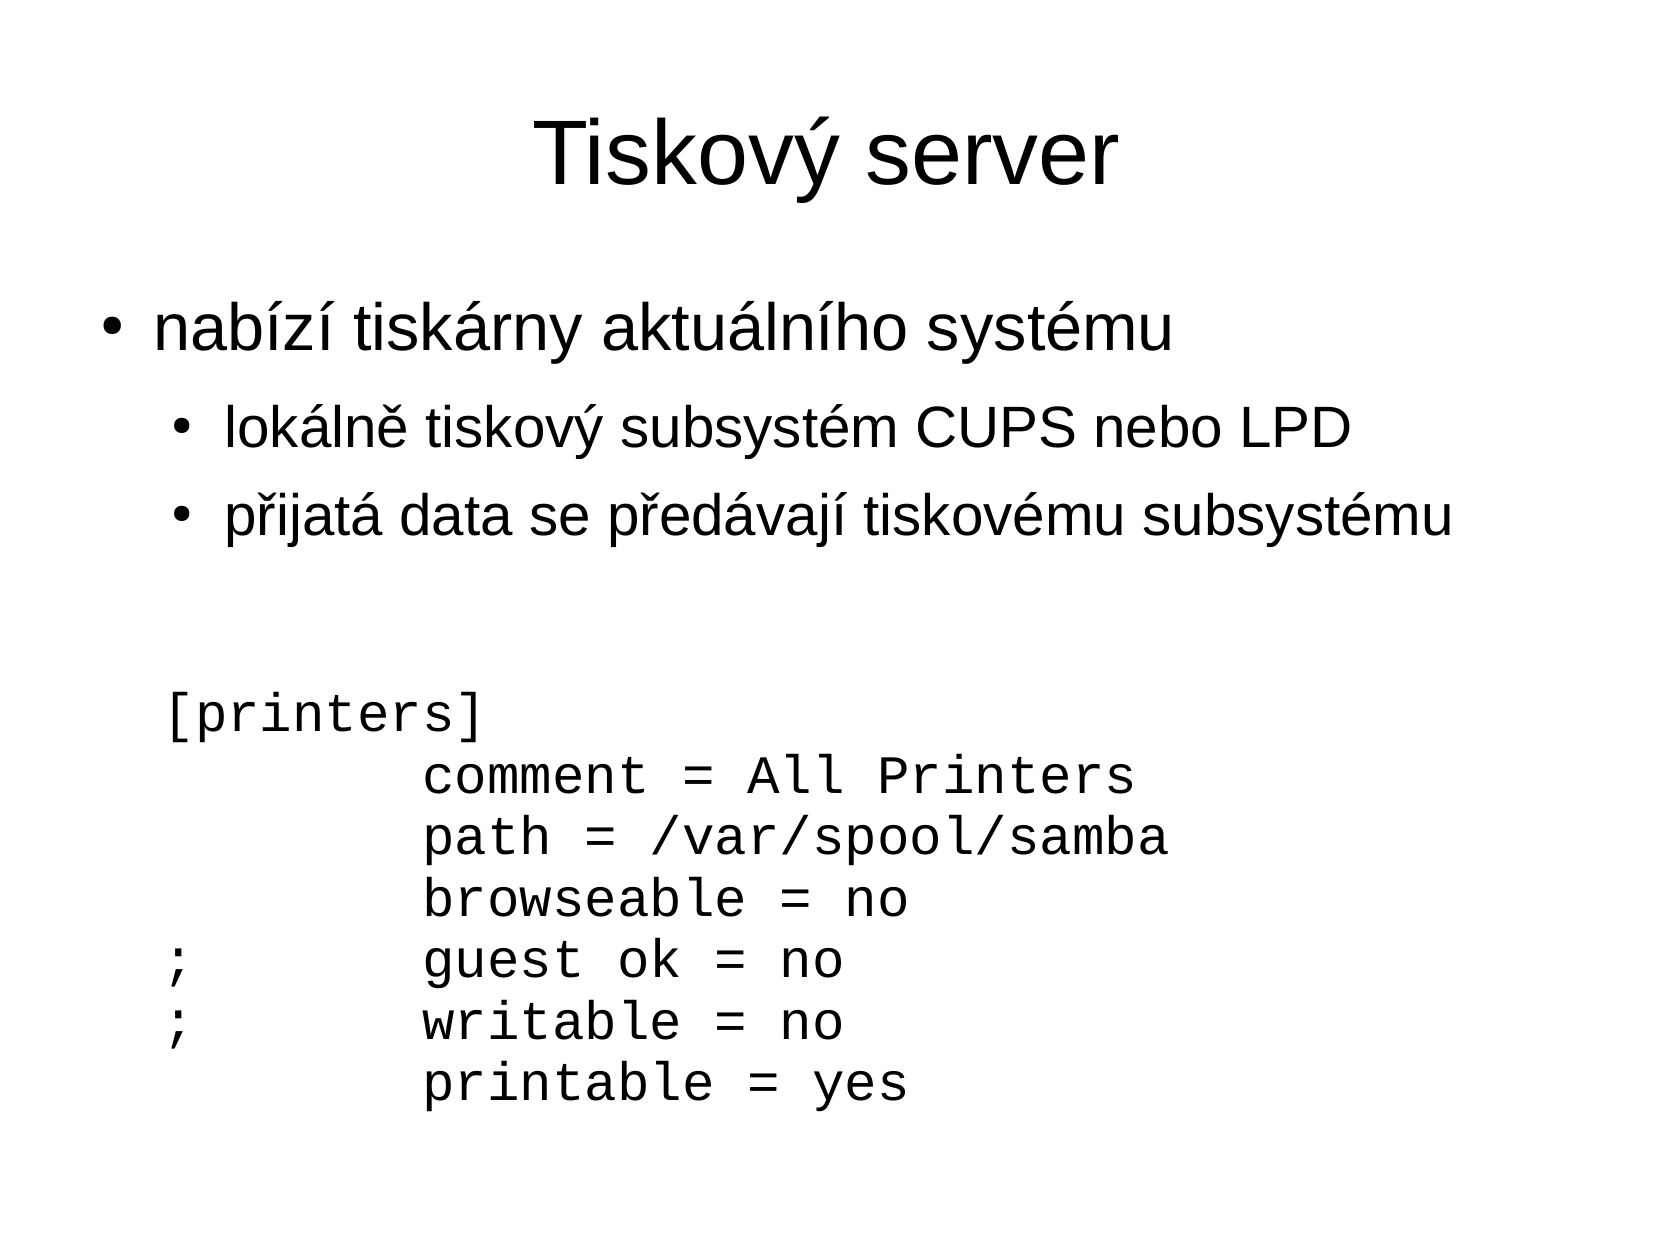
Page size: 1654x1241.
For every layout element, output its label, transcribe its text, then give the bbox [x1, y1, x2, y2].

title Tiskový server [82, 49, 1571, 257]
list nabízí tiskárny aktuálního systému lokálně tiskový subsystém CUPS nebo LPD přijatá data se předávají tiskovému subsystému [82, 290, 1571, 1109]
text_box [printers] comment = All Printers path = /var/spool/samba browseable = no ; guest ok = no ; writable = no printable = yes [147, 679, 1300, 1125]
